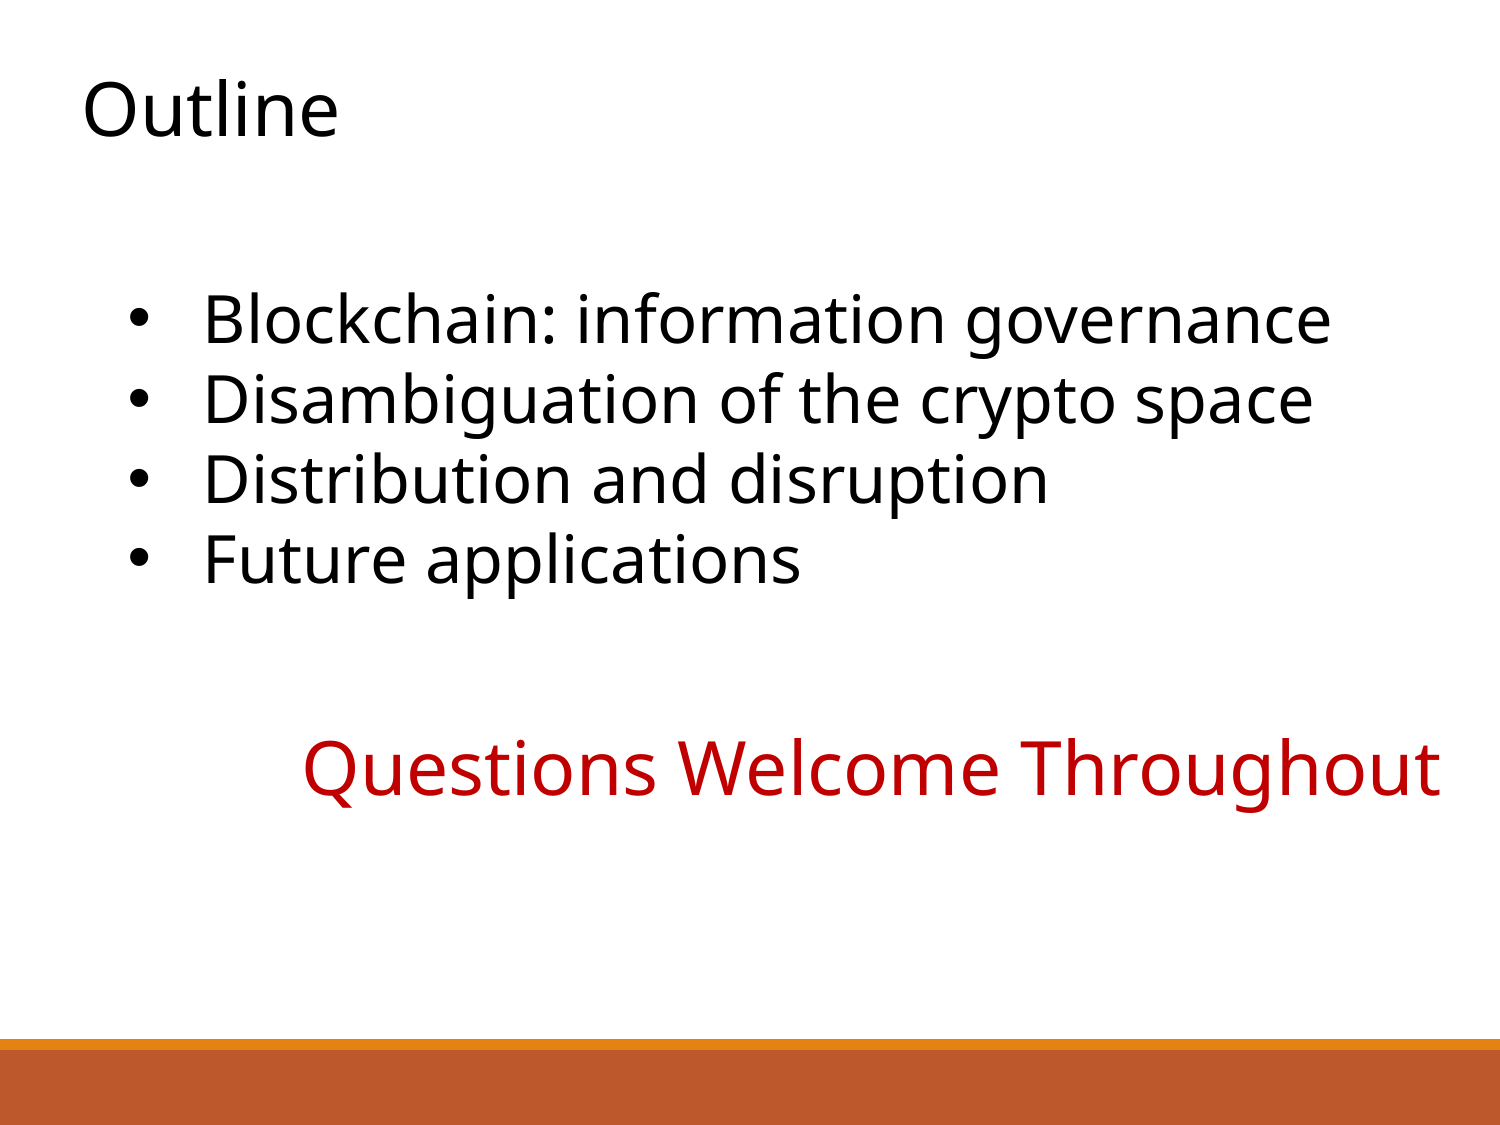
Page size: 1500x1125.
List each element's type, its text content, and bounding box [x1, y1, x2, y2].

text_box Questions Welcome Throughout [286, 712, 1214, 819]
text_box Blockchain: information governance Disambiguation of the crypto space Distribution and disruption Future applications [112, 269, 1288, 608]
text_box Outline [66, 53, 1295, 160]
